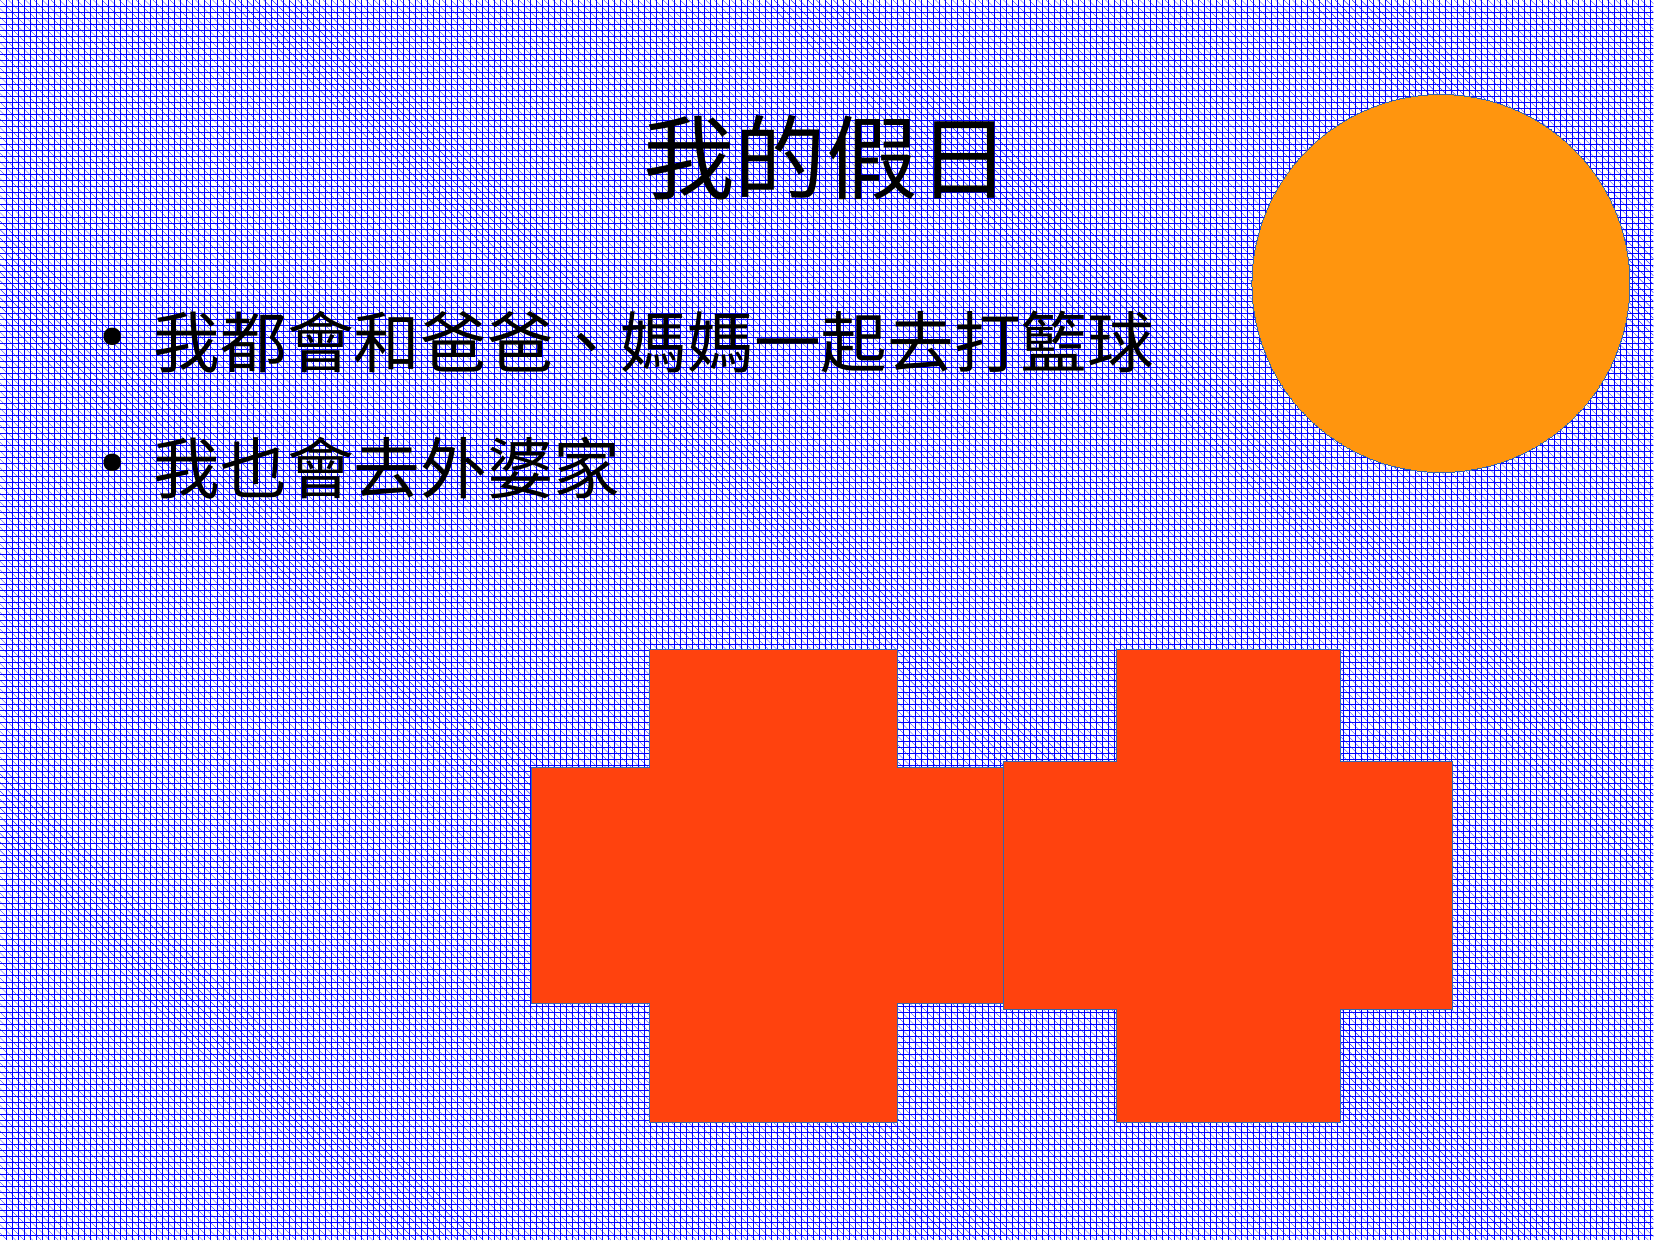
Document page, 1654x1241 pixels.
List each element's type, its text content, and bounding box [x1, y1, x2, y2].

list 我都會和爸爸、媽媽一起去打籃球 我也會去外婆家 [898, 1004, 1003, 1010]
title 我的假日 [82, 49, 1571, 257]
text_box [531, 649, 1453, 1123]
text_box [1251, 94, 1630, 473]
list 我都會和爸爸、媽媽一起去打籃球 我也會去外婆家 [82, 290, 1571, 1010]
